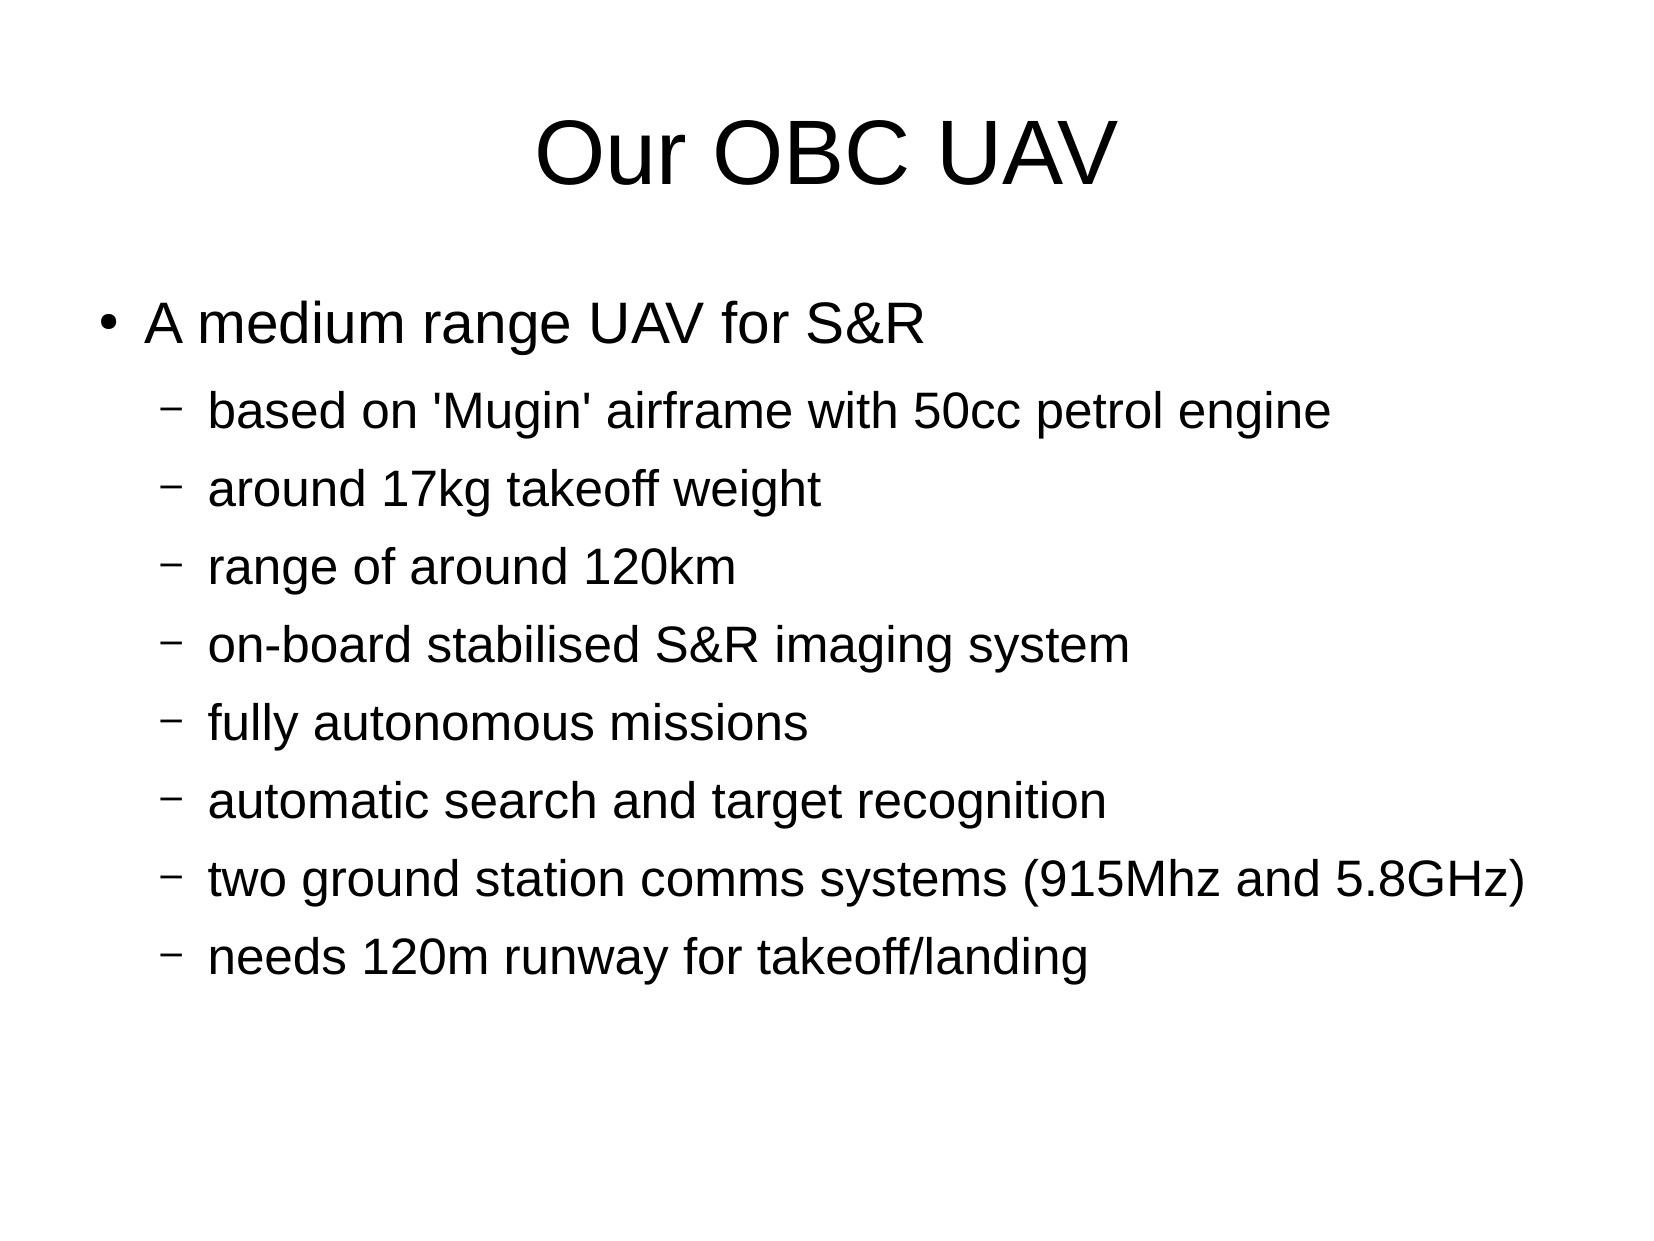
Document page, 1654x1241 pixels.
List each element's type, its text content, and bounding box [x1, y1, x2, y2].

list A medium range UAV for S&R based on 'Mugin' airframe with 50cc petrol engine around 17kg takeoff weight range of around 120km on-board stabilised S&R imaging system fully autonomous missions automatic search and target recognition two ground station comms systems (915Mhz and 5.8GHz) needs 120m runway for takeoff/landing [82, 290, 1538, 1010]
title Our OBC UAV [82, 49, 1571, 257]
